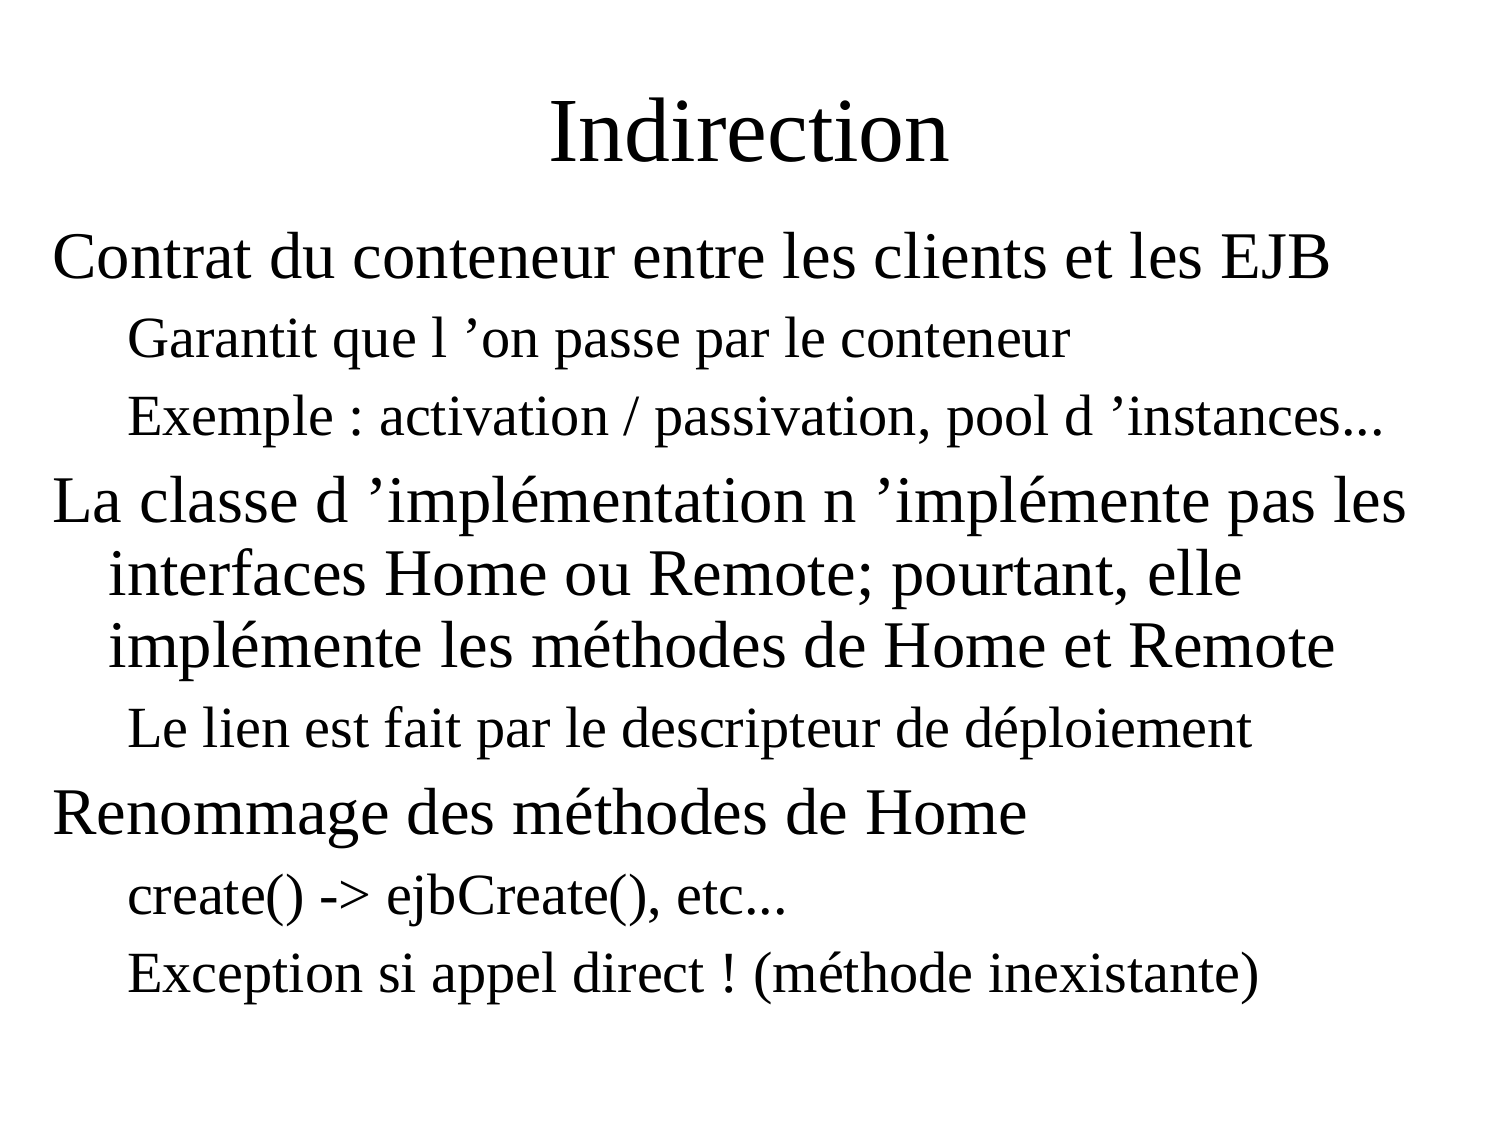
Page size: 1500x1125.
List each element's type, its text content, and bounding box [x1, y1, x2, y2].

list Contrat du conteneur entre les clients et les EJB Garantit que l ’on passe par le conteneur Exemple : activation / passivation, pool d ’instances... La classe d ’implémentation n ’implémente pas les interfaces Home ou Remote; pourtant, elle implémente les méthodes de Home et Remote Le lien est fait par le descripteur de déploiement Renommage des méthodes de Home create() -> ejbCreate(), etc... Exception si appel direct ! (méthode inexistante) [37, 212, 1450, 1125]
title Indirection [112, 37, 1388, 212]
